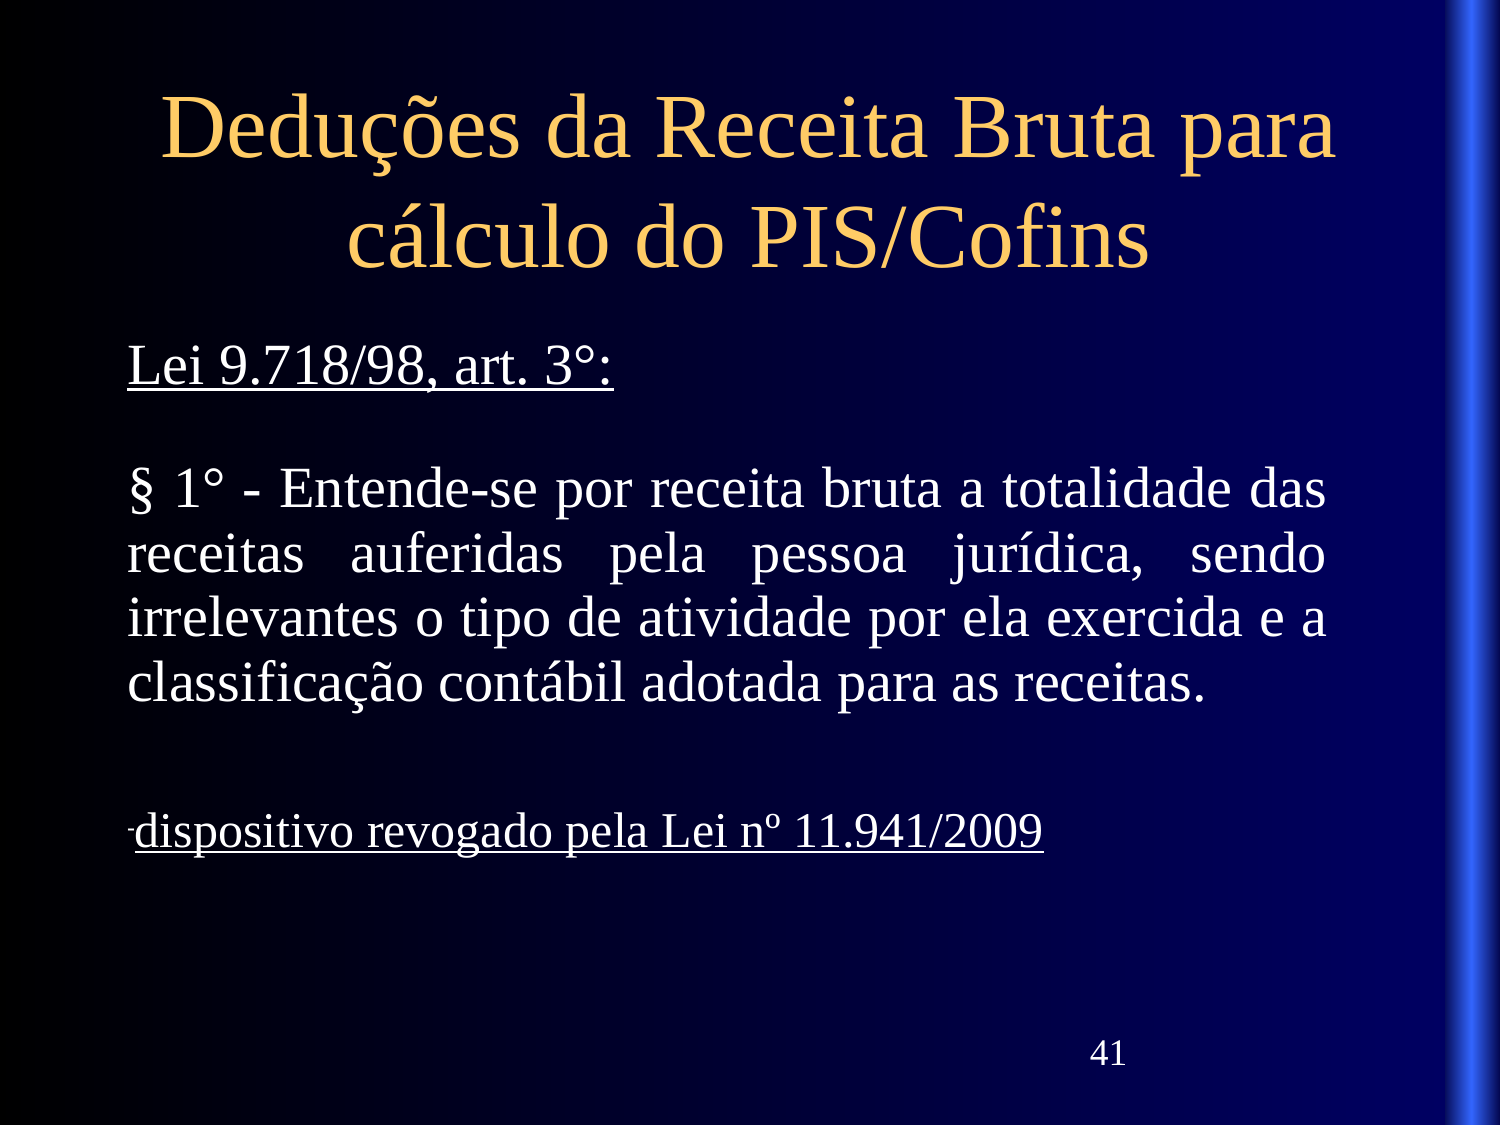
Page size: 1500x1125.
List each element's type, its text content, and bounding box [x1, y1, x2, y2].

title Deduções da Receita Bruta para cálculo do PIS/Cofins [112, 58, 1388, 294]
text_box Lei 9.718/98, art. 3°: § 1° - Entende-se por receita bruta a totalidade das receitas auferidas pela pessoa jurídica, sendo irrelevantes o tipo de atividade por ela exercida e a classificação contábil adotada para as receitas. dispositivo revogado pela Lei nº 11.941/2009 [112, 324, 1388, 1001]
